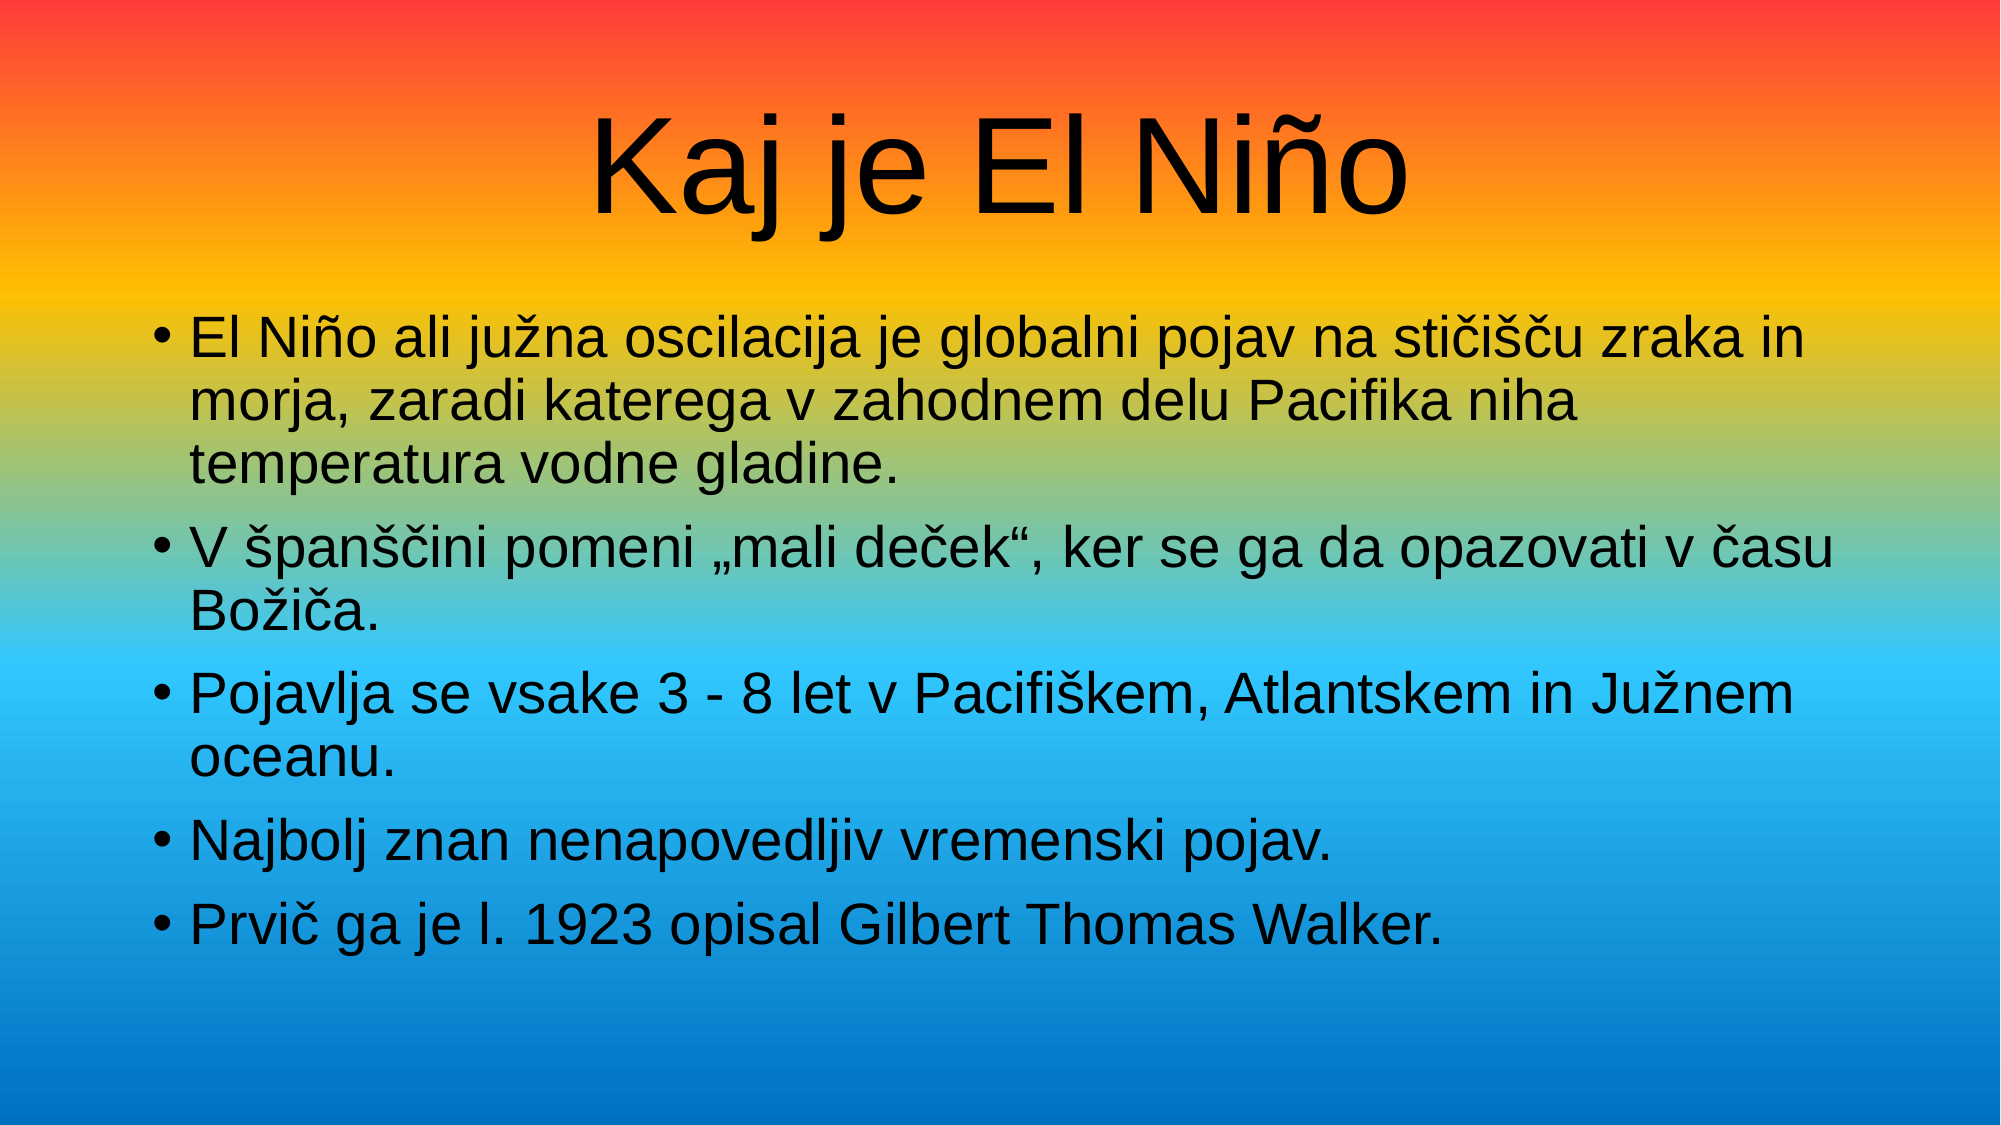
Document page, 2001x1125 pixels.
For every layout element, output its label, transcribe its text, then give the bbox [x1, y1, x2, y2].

title Kaj je El Niño [137, 81, 1863, 278]
picture [0, 0, 2001, 1125]
list El Niño ali južna oscilacija je globalni pojav na stičišču zraka in morja, zaradi katerega v zahodnem delu Pacifika niha temperatura vodne gladine. V španščini pomeni „mali deček“, ker se ga da opazovati v času Božiča. Pojavlja se vsake 3 - 8 let v Pacifiškem, Atlantskem in Južnem oceanu. Najbolj znan nenapovedljiv vremenski pojav. Prvič ga je l. 1923 opisal Gilbert Thomas Walker. [137, 299, 1863, 1014]
